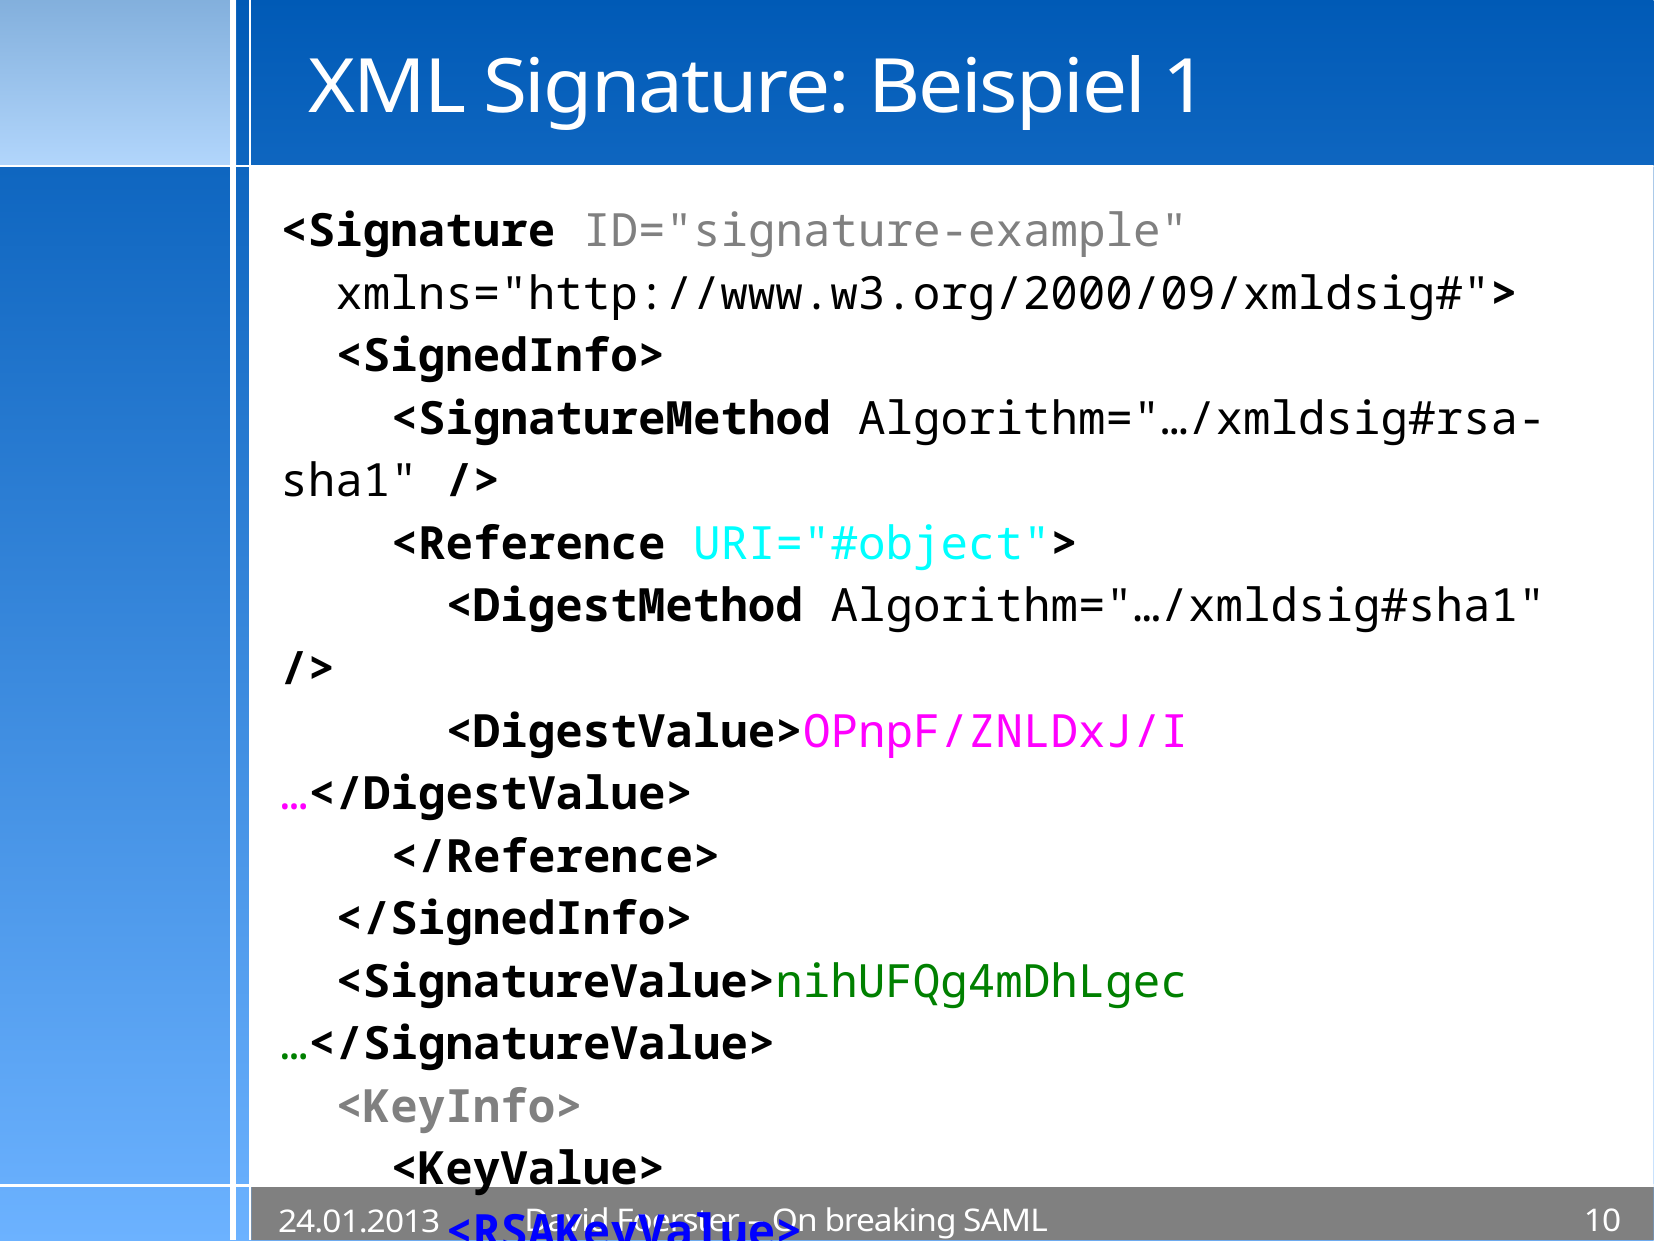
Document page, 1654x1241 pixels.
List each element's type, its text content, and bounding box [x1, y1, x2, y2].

list <Signature ID="signature-example" xmlns="http://www.w3.org/2000/09/xmldsig#"> <SignedInfo> <SignatureMethod Algorithm="…/xmldsig#rsa-sha1" /> <Reference URI="#object"> <DigestMethod Algorithm="…/xmldsig#sha1" /> <DigestValue>OPnpF/ZNLDxJ/I …</DigestValue> </Reference> </SignedInfo> <SignatureValue>nihUFQg4mDhLgec …</SignatureValue> <KeyInfo> <KeyValue> <RSAKeyValue> <Modulus>4IlzOY3Y9fXoh3Y5f06wB …</Modulus> <Exponent>AQAB</Exponent> </RSAKeyValue> </KeyValue> </KeyInfo> <Object ID="object">some tex with spaces and CR-LF.</Object </Signature> [280, 197, 1565, 1159]
title XML Signature: Beispiel 1 [273, 0, 1499, 167]
